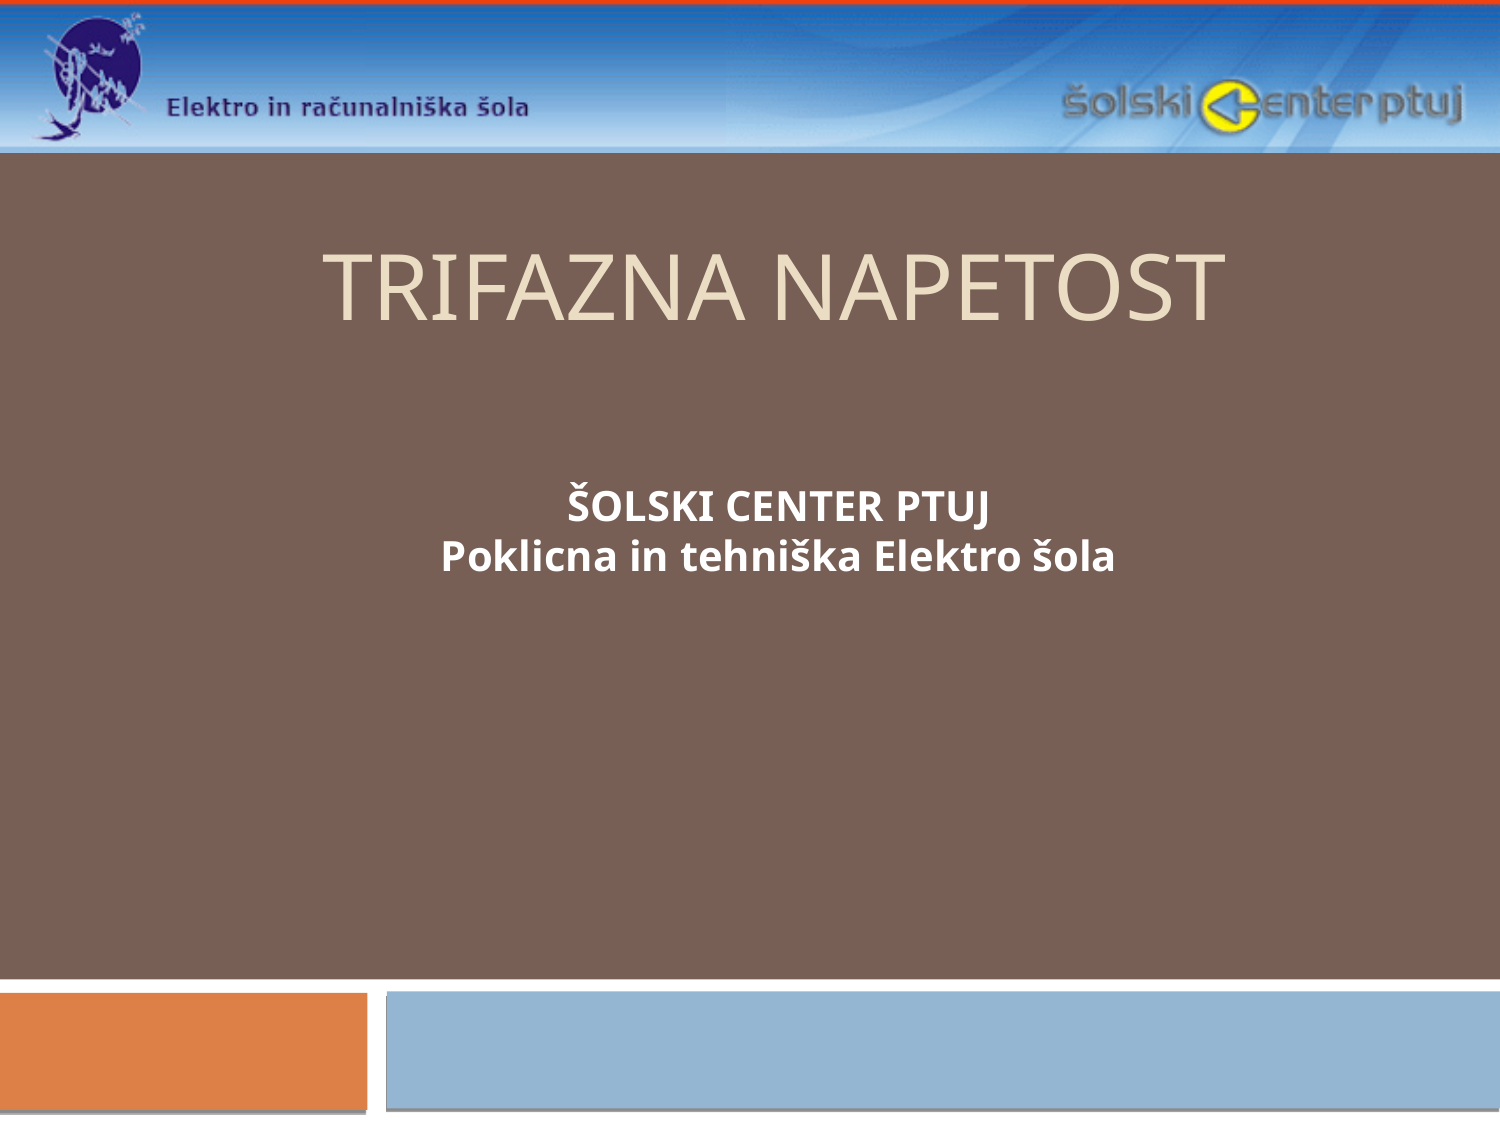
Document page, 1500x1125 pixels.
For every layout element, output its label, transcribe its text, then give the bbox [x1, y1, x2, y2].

title TRIFAZNA NAPETOST [117, 153, 1393, 281]
subtitle ŠOLSKI CENTER PTUJ Poklicna in tehniška Elektro šola [105, 281, 1454, 1102]
picture [0, 0, 1500, 153]
